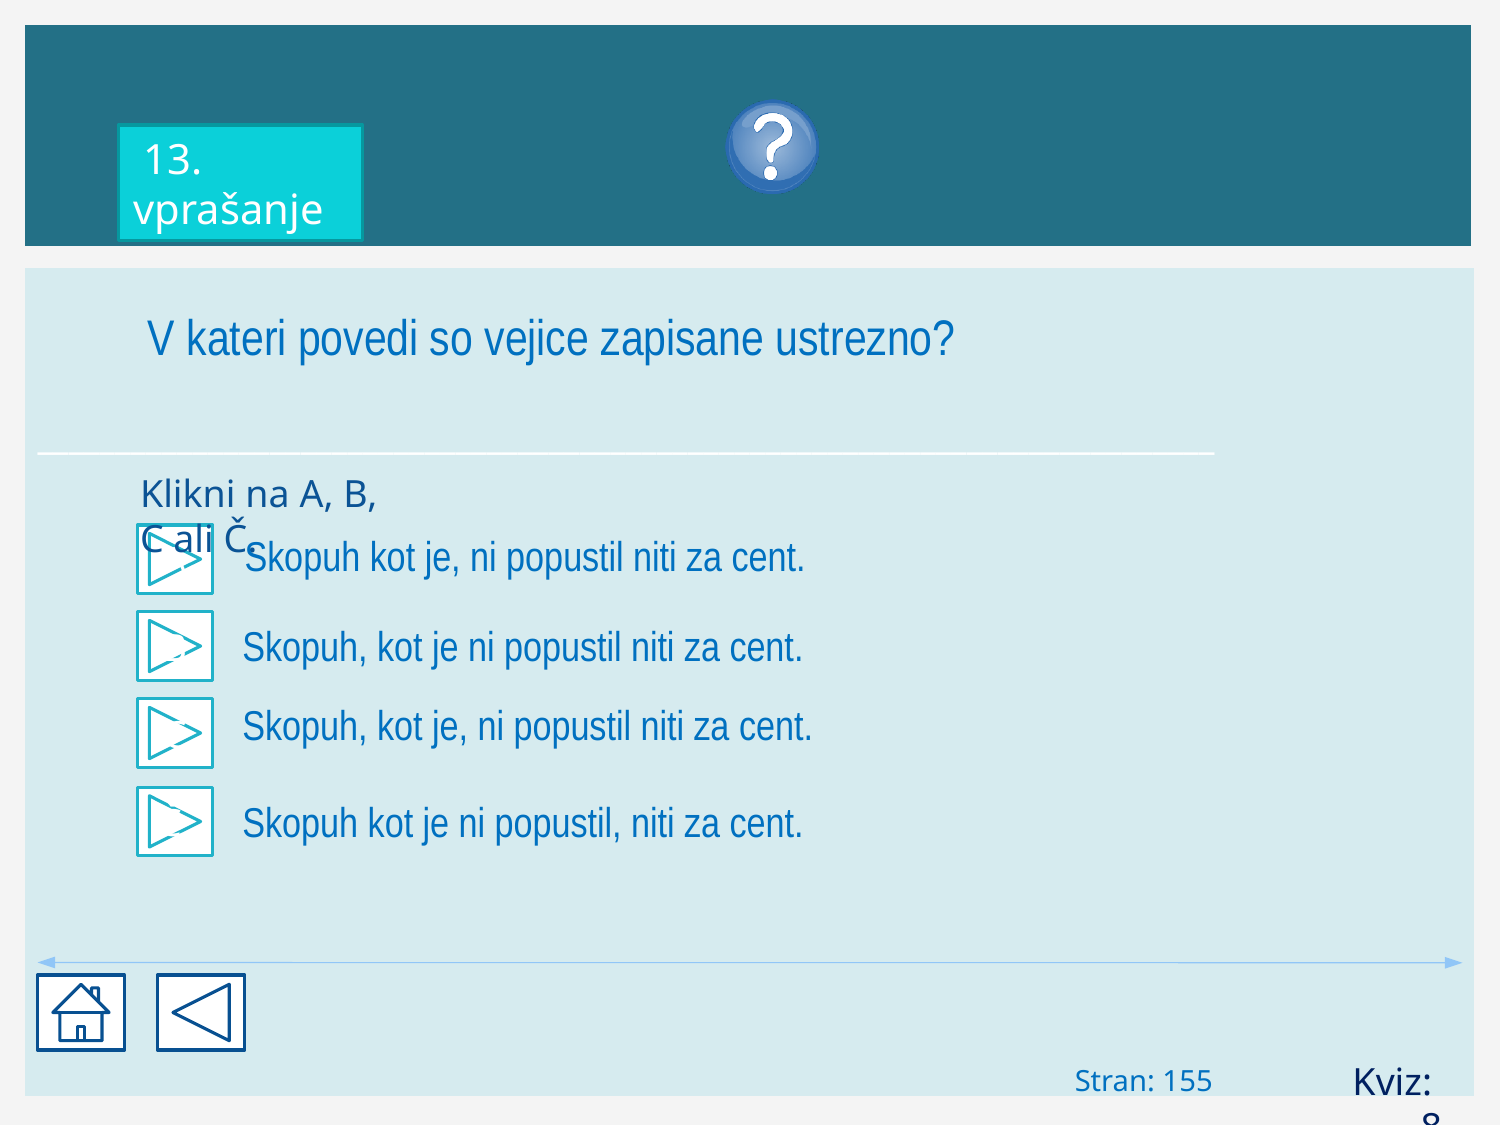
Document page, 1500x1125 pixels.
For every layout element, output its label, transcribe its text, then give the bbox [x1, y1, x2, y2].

text_box Kviz: 8 [1337, 1050, 1475, 1111]
text_box B [137, 611, 213, 681]
text_box V kateri povedi so vejice zapisane ustrezno? [133, 298, 1333, 373]
text_box Skopuh kot je ni popustil, niti za cent. [227, 788, 1353, 855]
text_box 13. vprašanje [118, 125, 363, 191]
text_box A [137, 524, 213, 594]
text_box Č. [137, 787, 213, 856]
picture [725, 100, 819, 194]
text_box Skopuh, kot je ni popustil niti za cent. [227, 611, 1353, 678]
text_box Skopuh kot je, ni popustil niti za cent. [229, 522, 1355, 588]
text_box C [137, 698, 213, 768]
text_box [0, 0, 1500, 1125]
text_box [1426, 1116, 1435, 1124]
text_box Stran: 155 [975, 1055, 1313, 1106]
text_box Klikni na A, B, C ali Č. [125, 466, 413, 524]
text_box ____________________________________________________________________________ [22, 404, 1488, 466]
text_box Skopuh, kot je, ni popustil niti za cent. [227, 691, 1353, 758]
